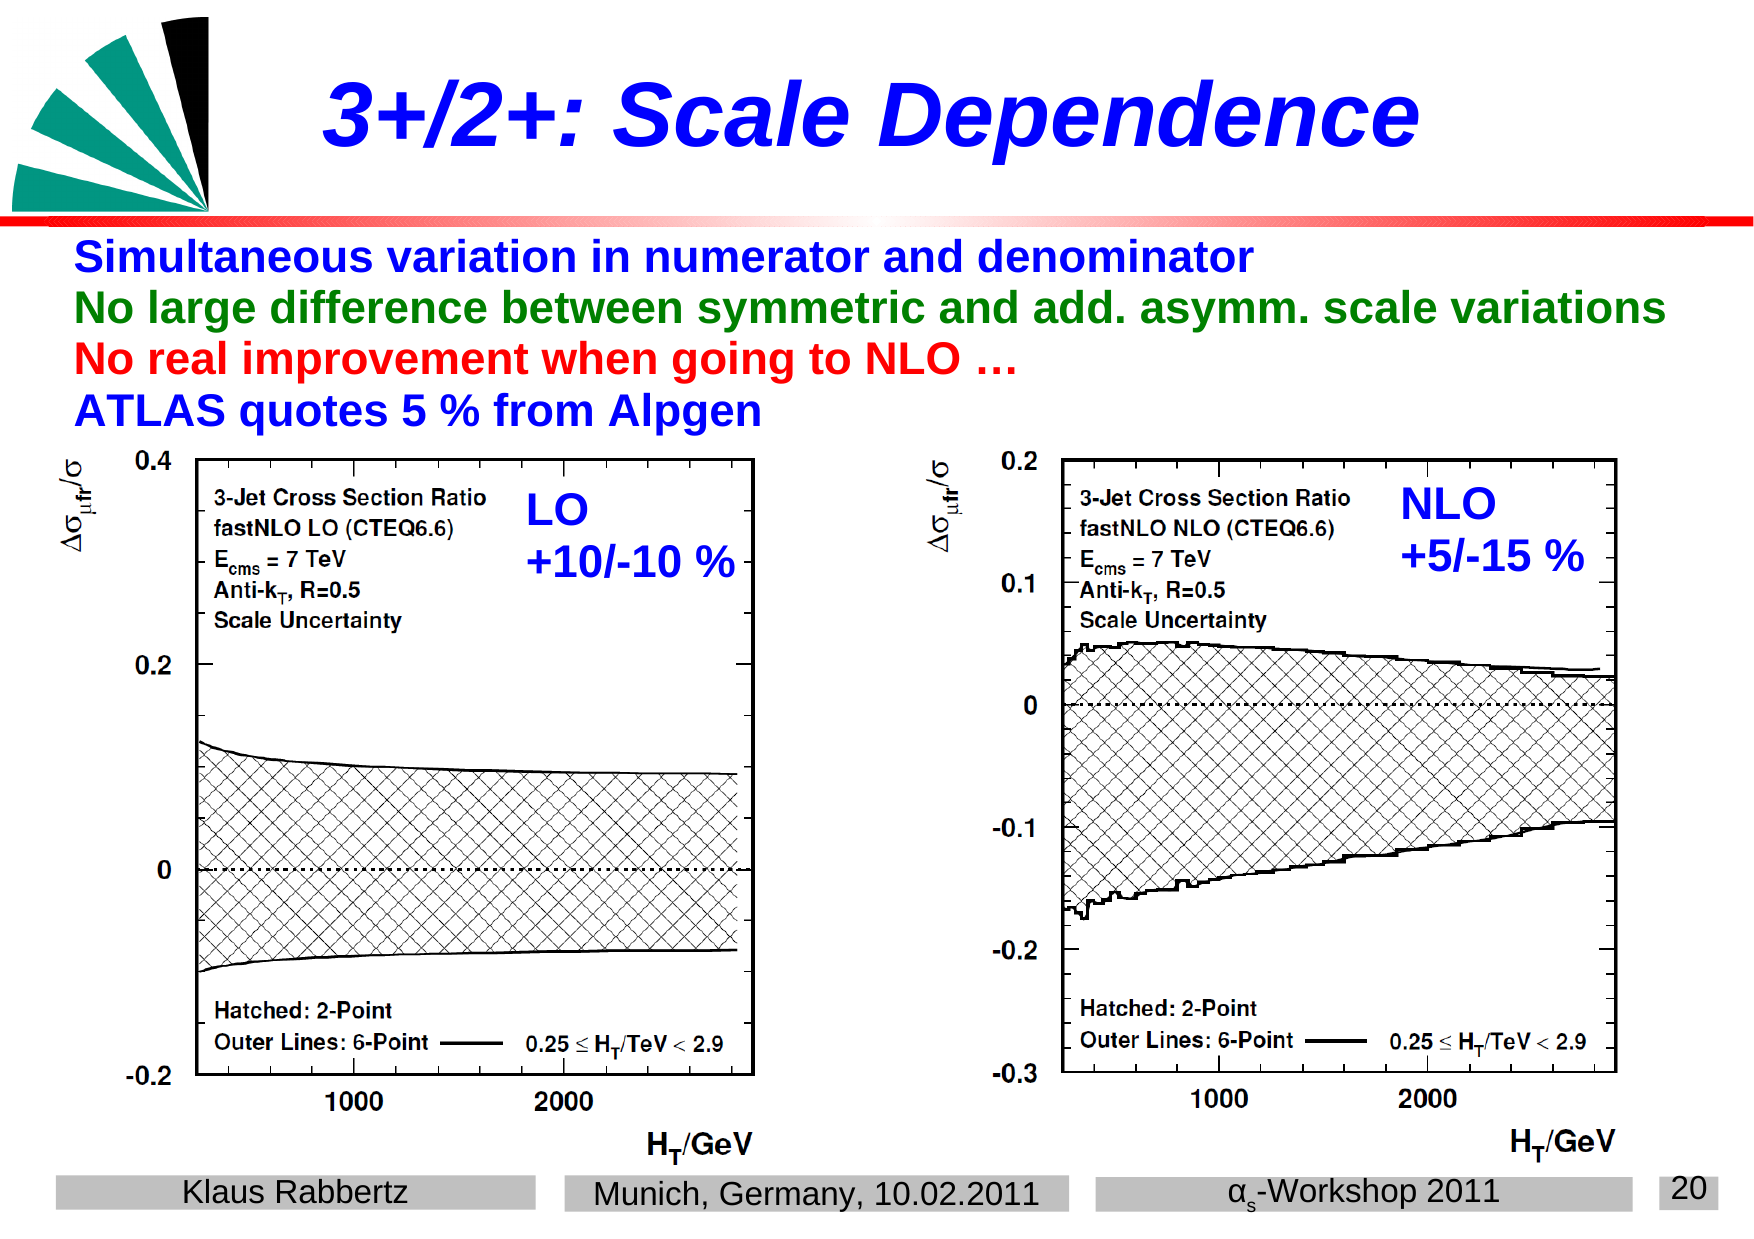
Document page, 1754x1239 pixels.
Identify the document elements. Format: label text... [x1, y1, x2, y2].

picture [12, 17, 209, 214]
text_box Simultaneous variation in numerator and denominator No large difference between symmetric and add. asymm. scale variations No real improvement when going to NLO … ATLAS quotes 5 % from Alpgen [61, 224, 1722, 442]
title 3+/2+: Scale Dependence [220, 22, 1525, 207]
picture [915, 442, 1629, 1168]
text_box LO +10/-10 % [514, 478, 747, 593]
text_box NLO +5/-15 % [1388, 472, 1596, 587]
picture [55, 447, 763, 1170]
